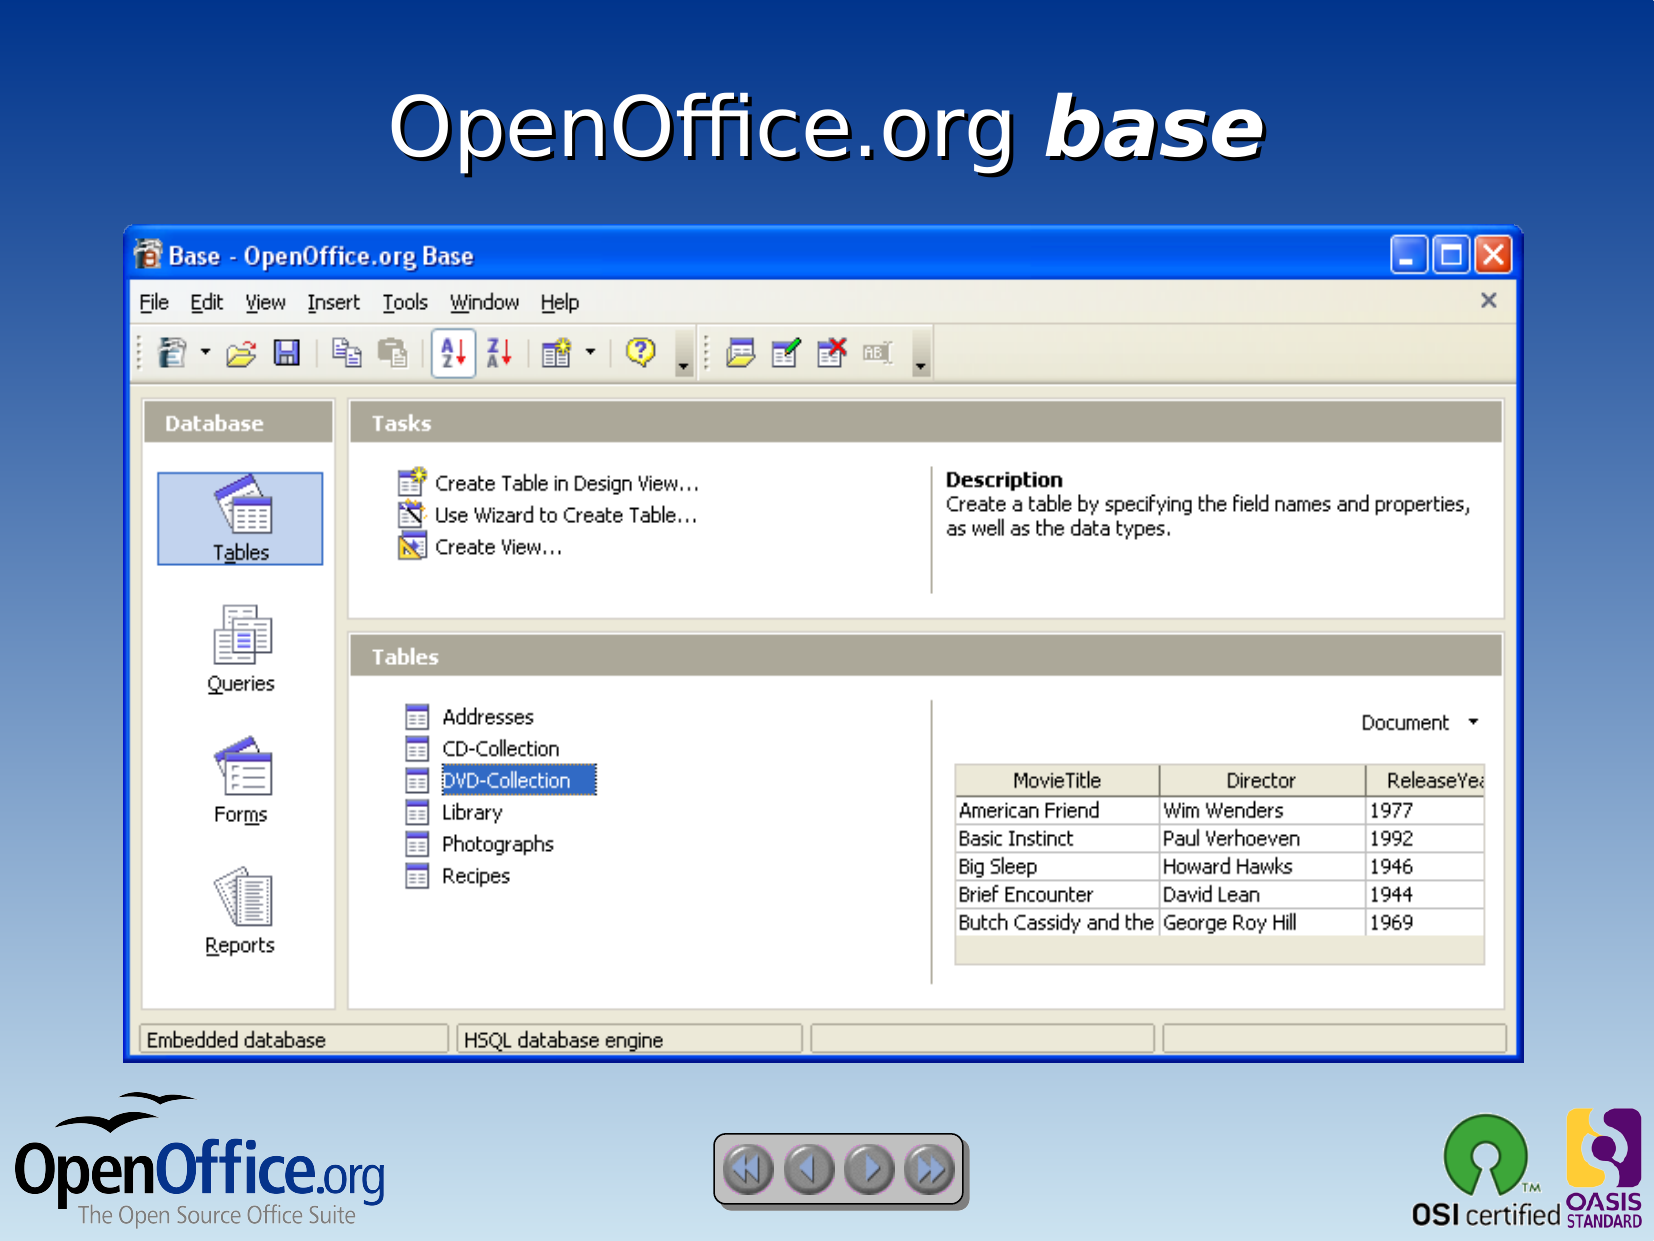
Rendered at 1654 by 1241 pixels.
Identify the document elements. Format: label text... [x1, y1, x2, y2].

picture [1405, 1102, 1654, 1238]
picture [723, 1144, 774, 1195]
picture [904, 1144, 955, 1195]
text_box [714, 1133, 963, 1204]
picture [15, 1092, 384, 1229]
picture [123, 224, 1524, 1063]
title OpenOffice.org base [82, 49, 1571, 208]
picture [784, 1144, 835, 1195]
picture [844, 1144, 895, 1195]
